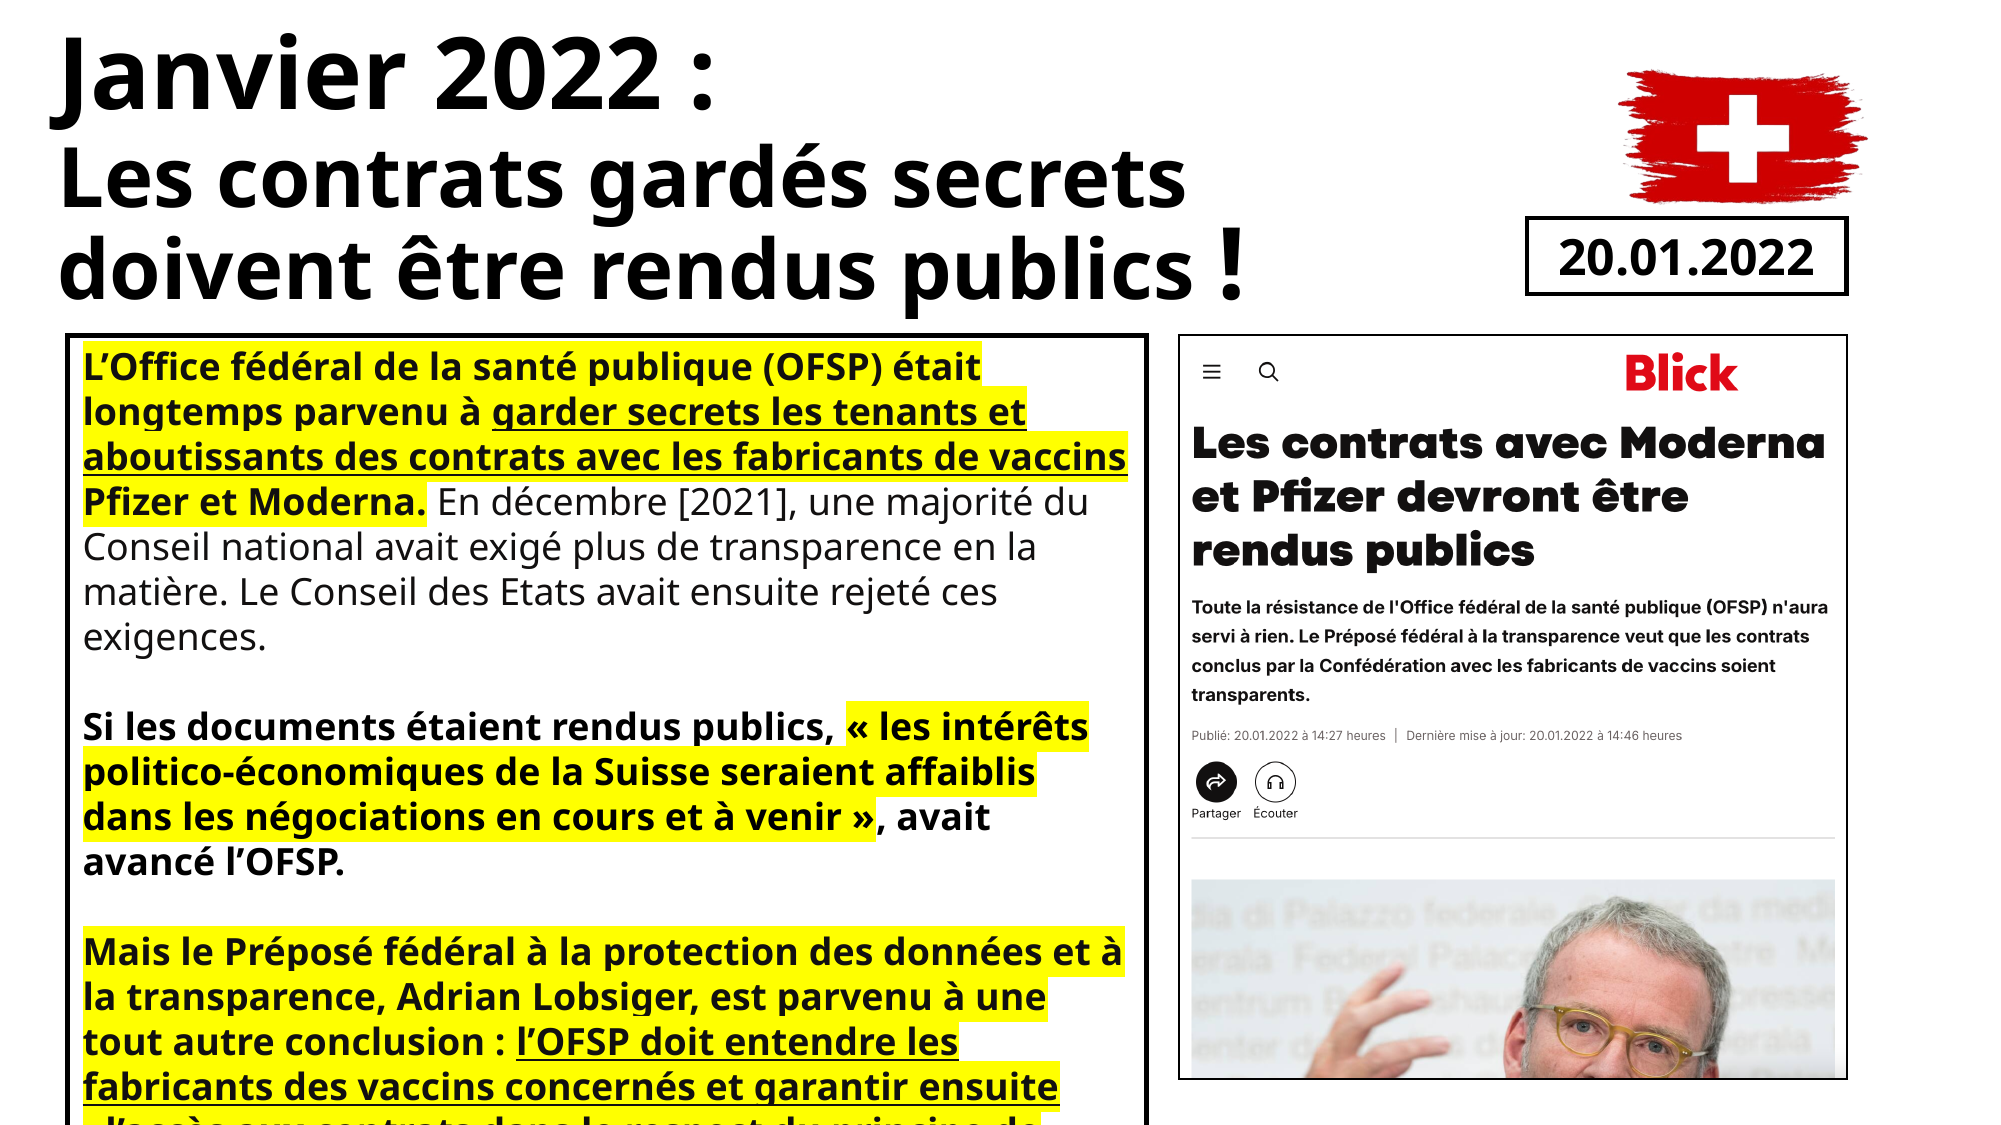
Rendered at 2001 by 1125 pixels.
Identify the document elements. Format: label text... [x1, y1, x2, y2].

picture [1180, 335, 1847, 1078]
text_box Janvier 2022 : Les contrats gardés secrets doivent être rendus publics ! [42, 26, 1528, 336]
picture [1601, 0, 1880, 262]
text_box 20.01.2022 [1526, 218, 1847, 294]
text_box L’Office fédéral de la santé publique (OFSP) était longtemps parvenu à garder secrets les tenants et aboutissants des contrats avec les fabricants de vaccins Pfizer et Moderna. En décembre [2021], une majorité du Conseil national avait exigé plus de transparence en la matière. Le Conseil des Etats avait ensuite rejeté ces exigences. Si les documents étaient rendus publics, « les intérêts politico-économiques de la Suisse seraient affaiblis dans les négociations en cours et à venir », avait avancé l’OFSP. Mais le Préposé fédéral à la protection des données et à la transparence, Adrian Lobsiger, est parvenu à une tout autre conclusion : l’OFSP doit entendre les fabricants des vaccins concernés et garantir ensuite «l’accès aux contrats dans le respect du principe de proportionnalité». [67, 335, 1147, 1078]
